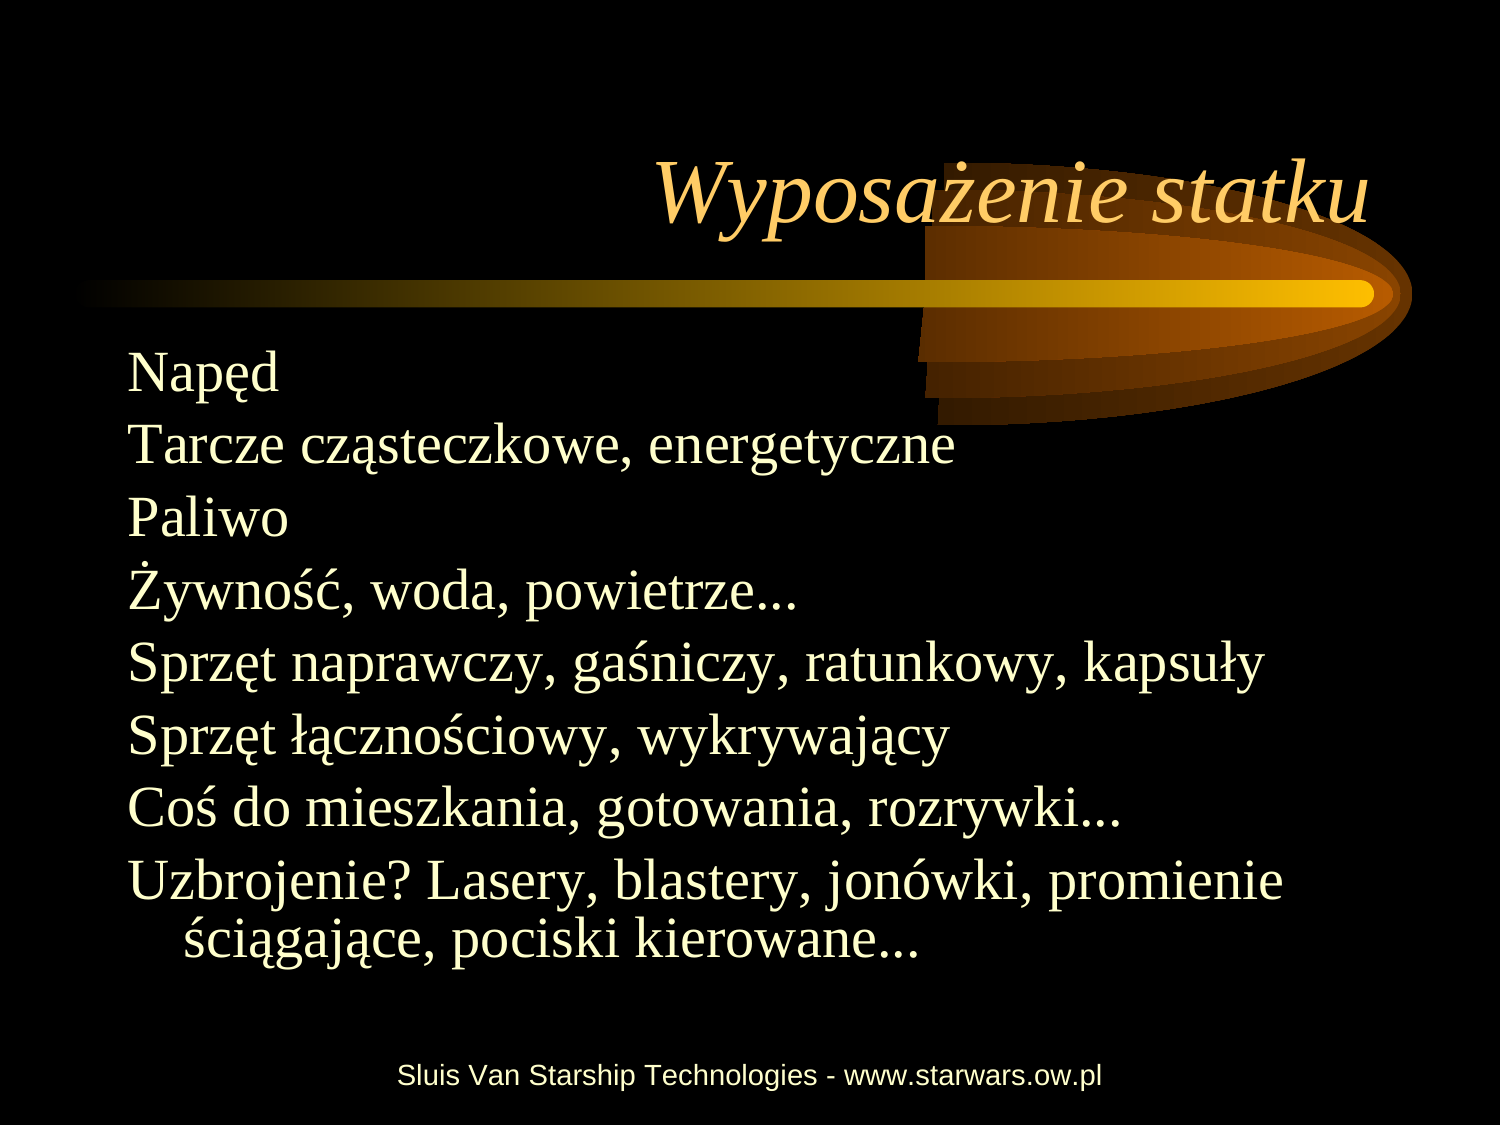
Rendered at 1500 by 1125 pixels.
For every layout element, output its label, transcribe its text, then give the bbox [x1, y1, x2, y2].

title Wyposażenie statku [112, 62, 1388, 250]
list Napęd Tarcze cząsteczkowe, energetyczne Paliwo Żywność, woda, powietrze... Sprzęt naprawczy, gaśniczy, ratunkowy, kapsuły Sprzęt łącznościowy, wykrywający Coś do mieszkania, gotowania, rozrywki... Uzbrojenie? Lasery, blastery, jonówki, promienie ściągające, pociski kierowane... [112, 337, 1388, 1021]
